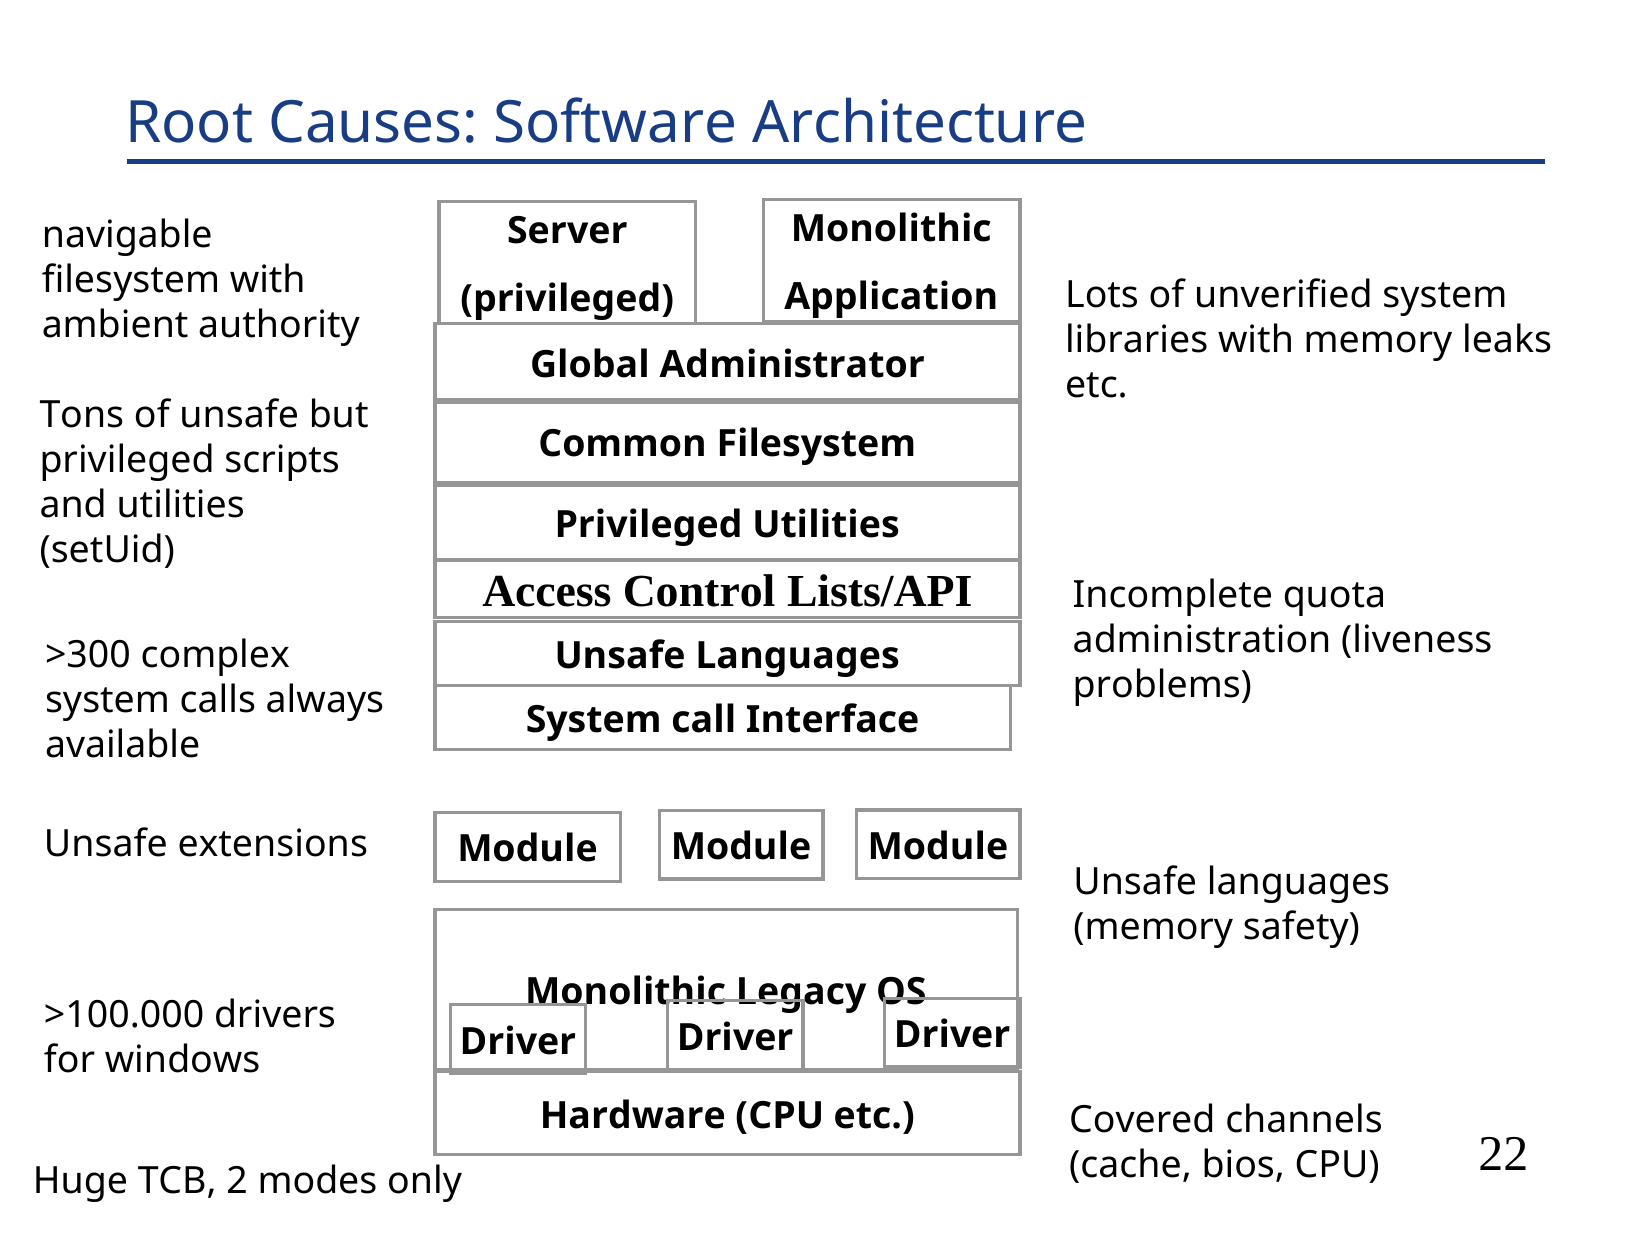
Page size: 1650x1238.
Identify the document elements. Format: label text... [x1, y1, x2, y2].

text_box System call Interface [435, 686, 1011, 750]
text_box Tons of unsafe but privileged scripts and utilities (setUid) [39, 389, 381, 571]
text_box Driver [450, 1004, 586, 1071]
text_box Driver [884, 998, 1021, 1068]
text_box Unsafe extensions [43, 819, 373, 865]
text_box Unsafe Languages [435, 621, 1021, 686]
text_box Monolithic Application [763, 199, 1020, 322]
text_box Server (privileged) [438, 201, 696, 324]
text_box Global Administrator [435, 323, 1021, 403]
title Root Causes: Software Architecture [125, 0, 1546, 155]
text_box Unsafe languages (memory safety) [1073, 857, 1445, 948]
text_box Monolithic Legacy OS [434, 909, 1018, 1070]
text_box Incomplete quota administration (liveness problems) [1072, 569, 1621, 706]
text_box Access Control Lists/API [435, 559, 1021, 618]
text_box Module [435, 812, 621, 882]
text_box Module [856, 809, 1020, 879]
text_box Huge TCB, 2 modes only [33, 1156, 521, 1202]
text_box Lots of unverified system libraries with memory leaks etc. [1064, 269, 1613, 406]
text_box Hardware (CPU etc.) [435, 1071, 1021, 1155]
text_box Module [659, 810, 823, 880]
text_box >100.000 drivers for windows [43, 989, 388, 1081]
text_box Driver [667, 1000, 804, 1070]
text_box Covered channels (cache, bios, CPU) [1069, 1094, 1418, 1186]
text_box navigable filesystem with ambient authority [41, 209, 391, 346]
text_box Common Filesystem [435, 403, 1021, 483]
text_box >300 complex system calls always available [45, 629, 398, 766]
text_box Privileged Utilities [435, 485, 1021, 559]
